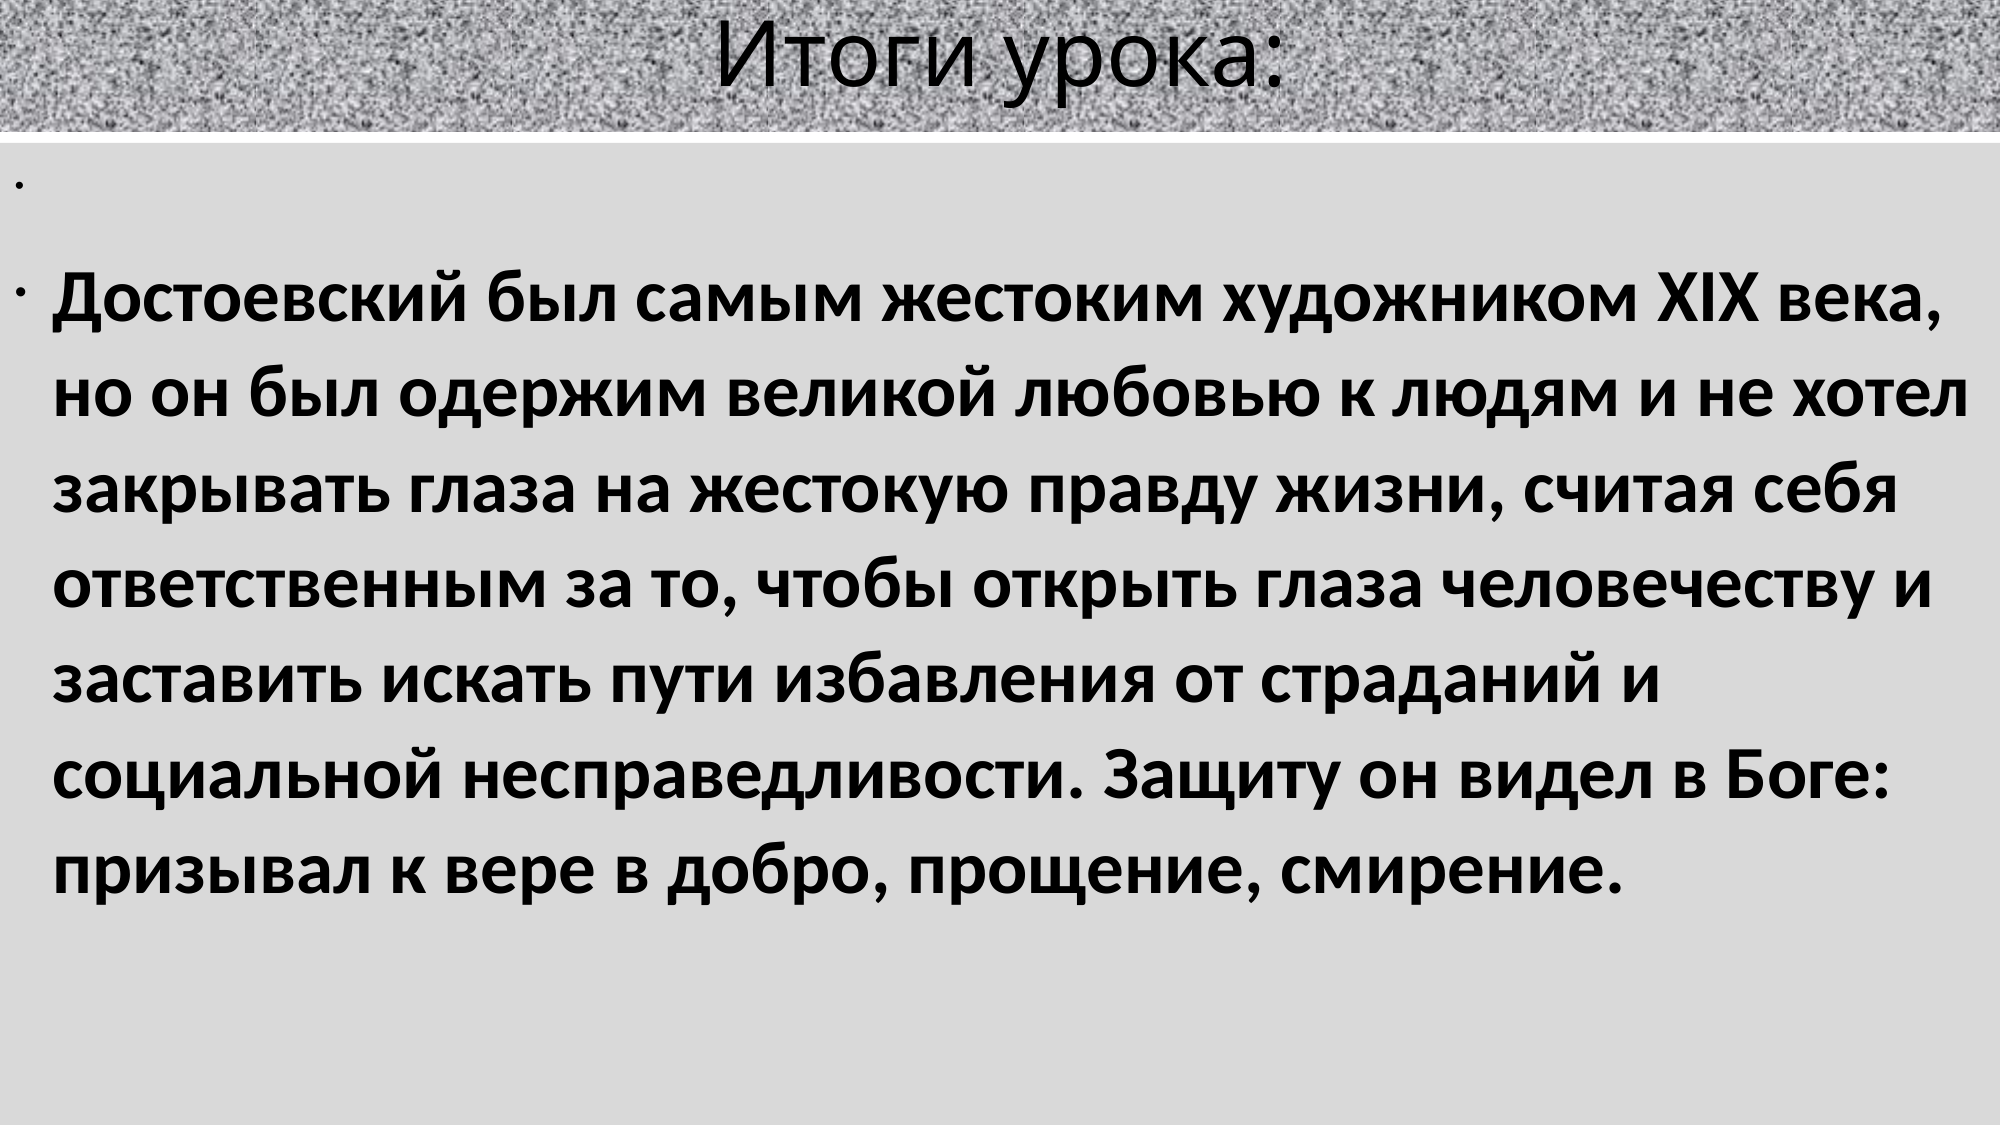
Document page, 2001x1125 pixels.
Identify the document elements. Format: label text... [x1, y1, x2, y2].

title Итоги урока: [0, 0, 2000, 132]
list Достоевский был самым жестоким художником ХIХ века, но он был одержим великой любовью к людям и не хотел закрывать глаза на жестокую правду жизни, считая себя ответственным за то, чтобы открыть глаза человечеству и заставить искать пути избавления от страданий и социальной несправедливости. Защиту он видел в Боге: призывал к вере в добро, прощение, смирение. [0, 142, 2000, 1125]
